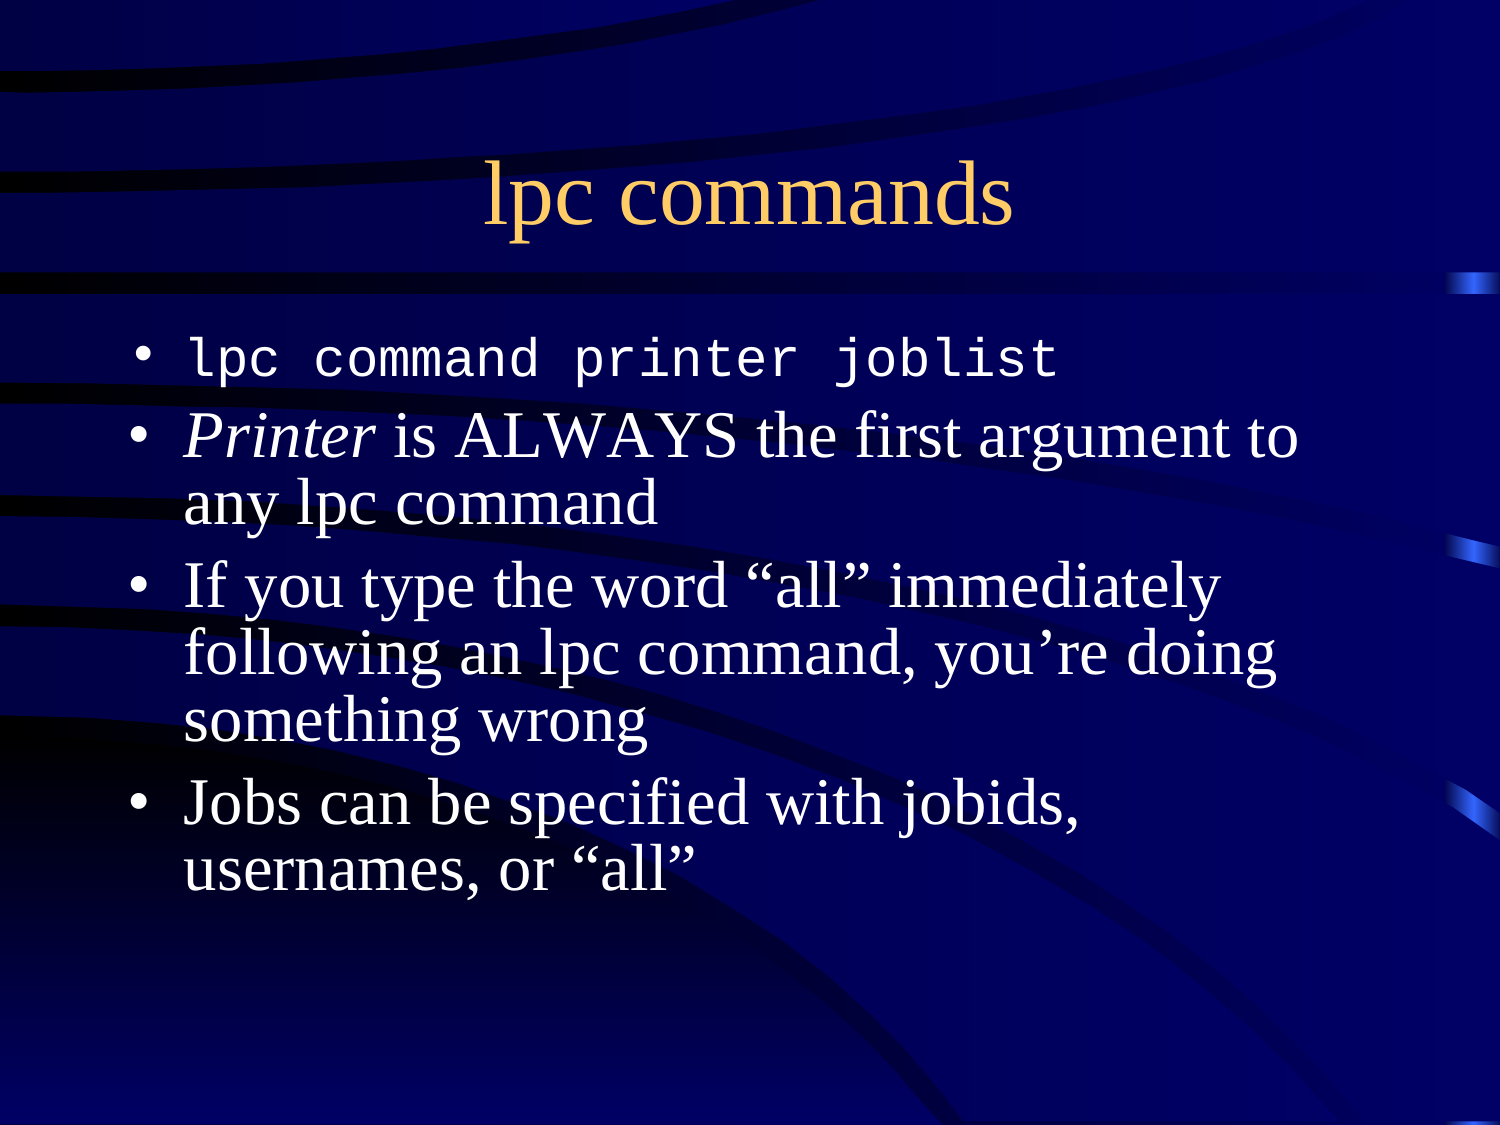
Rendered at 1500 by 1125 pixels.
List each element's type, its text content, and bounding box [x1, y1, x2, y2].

title lpc commands [112, 99, 1388, 288]
list lpc command printer joblist Printer is ALWAYS the first argument to any lpc command If you type the word “all” immediately following an lpc command, you’re doing something wrong Jobs can be specified with jobids, usernames, or “all” [112, 324, 1388, 1001]
